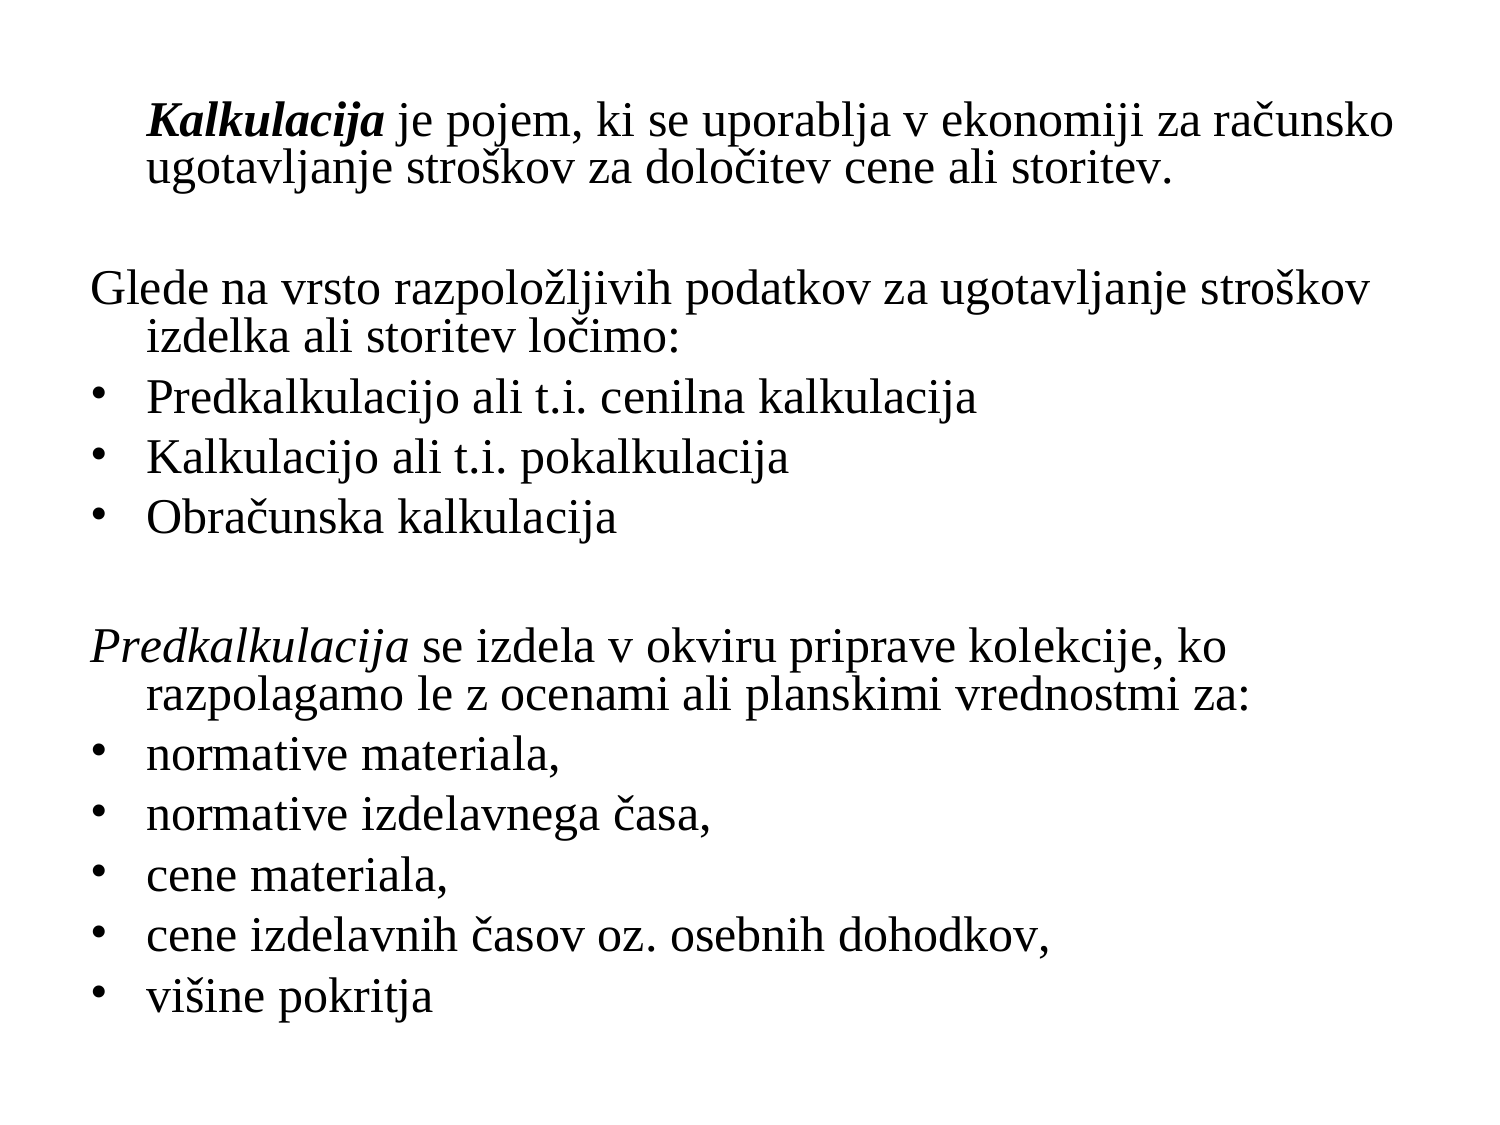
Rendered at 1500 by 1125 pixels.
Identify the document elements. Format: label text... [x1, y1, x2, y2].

list Kalkulacija je pojem, ki se uporablja v ekonomiji za računsko ugotavljanje stroškov za določitev cene ali storitev. Glede na vrsto razpoložljivih podatkov za ugotavljanje stroškov izdelka ali storitev ločimo: Predkalkulacijo ali t.i. cenilna kalkulacija Kalkulacijo ali t.i. pokalkulacija Obračunska kalkulacija Predkalkulacija se izdela v okviru priprave kolekcije, ko razpolagamo le z ocenami ali planskimi vrednostmi za: normative materiala, normative izdelavnega časa, cene materiala, cene izdelavnih časov oz. osebnih dohodkov, višine pokritja [75, 90, 1436, 1059]
